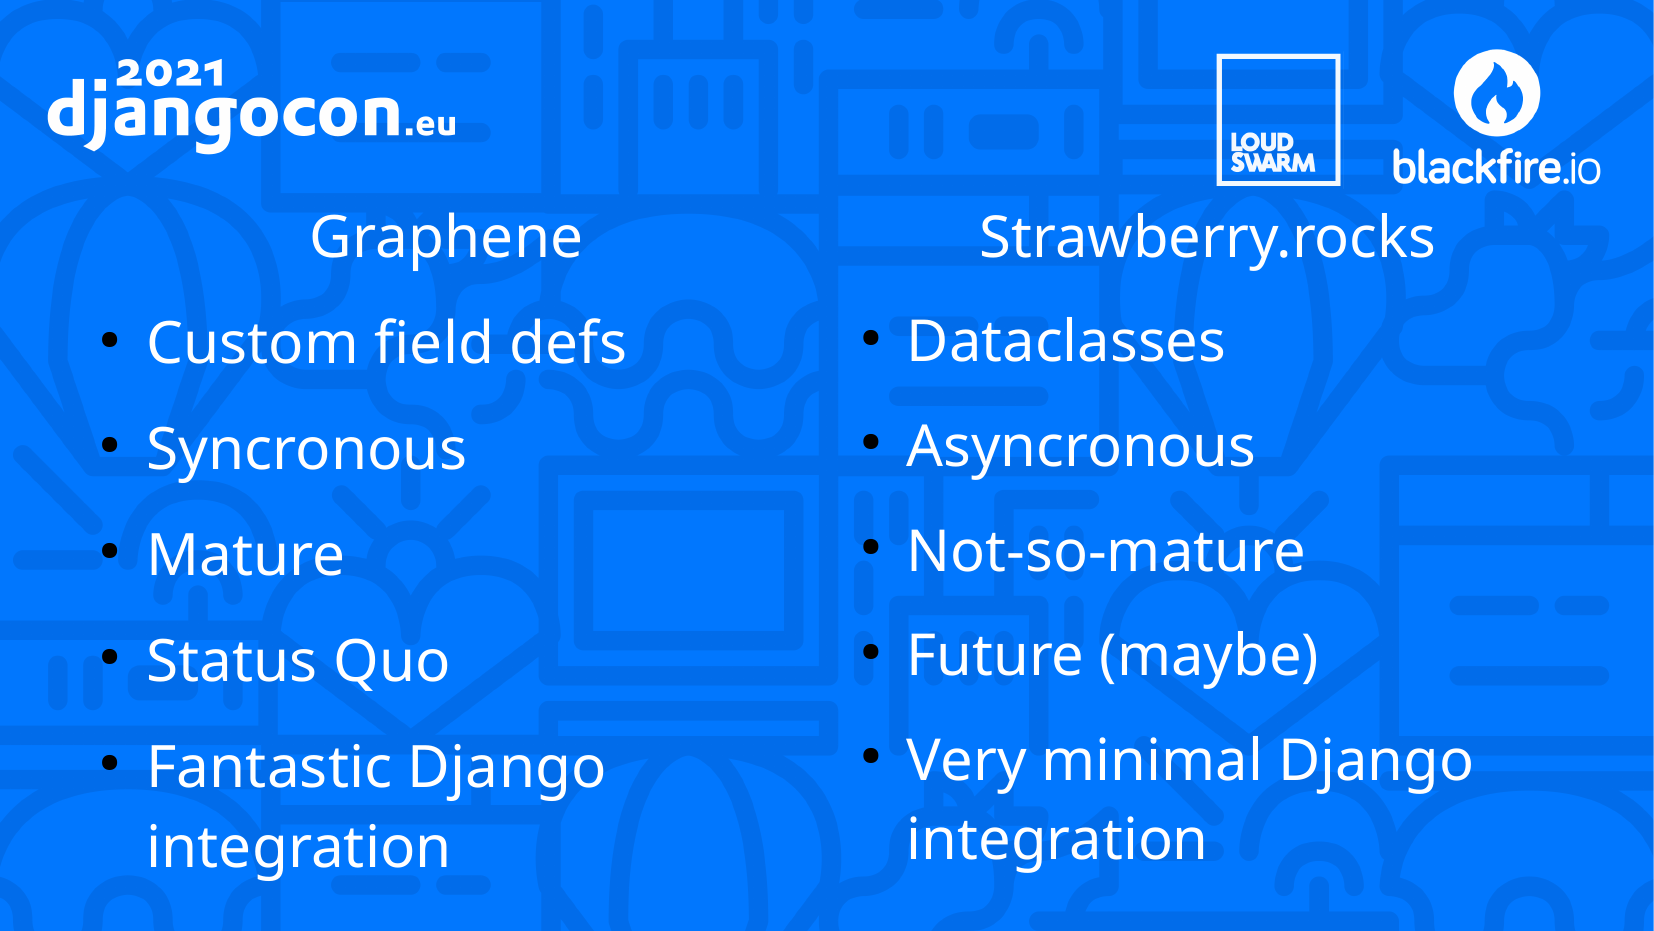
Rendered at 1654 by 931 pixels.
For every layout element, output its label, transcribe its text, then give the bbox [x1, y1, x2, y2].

picture [0, 0, 1654, 931]
list Strawberry.rocks Dataclasses Asyncronous Not-so-mature Future (maybe) Very minimal Django integration [845, 195, 1572, 885]
list Graphene Custom field defs Syncronous Mature Status Quo Fantastic Django integration [83, 195, 811, 886]
